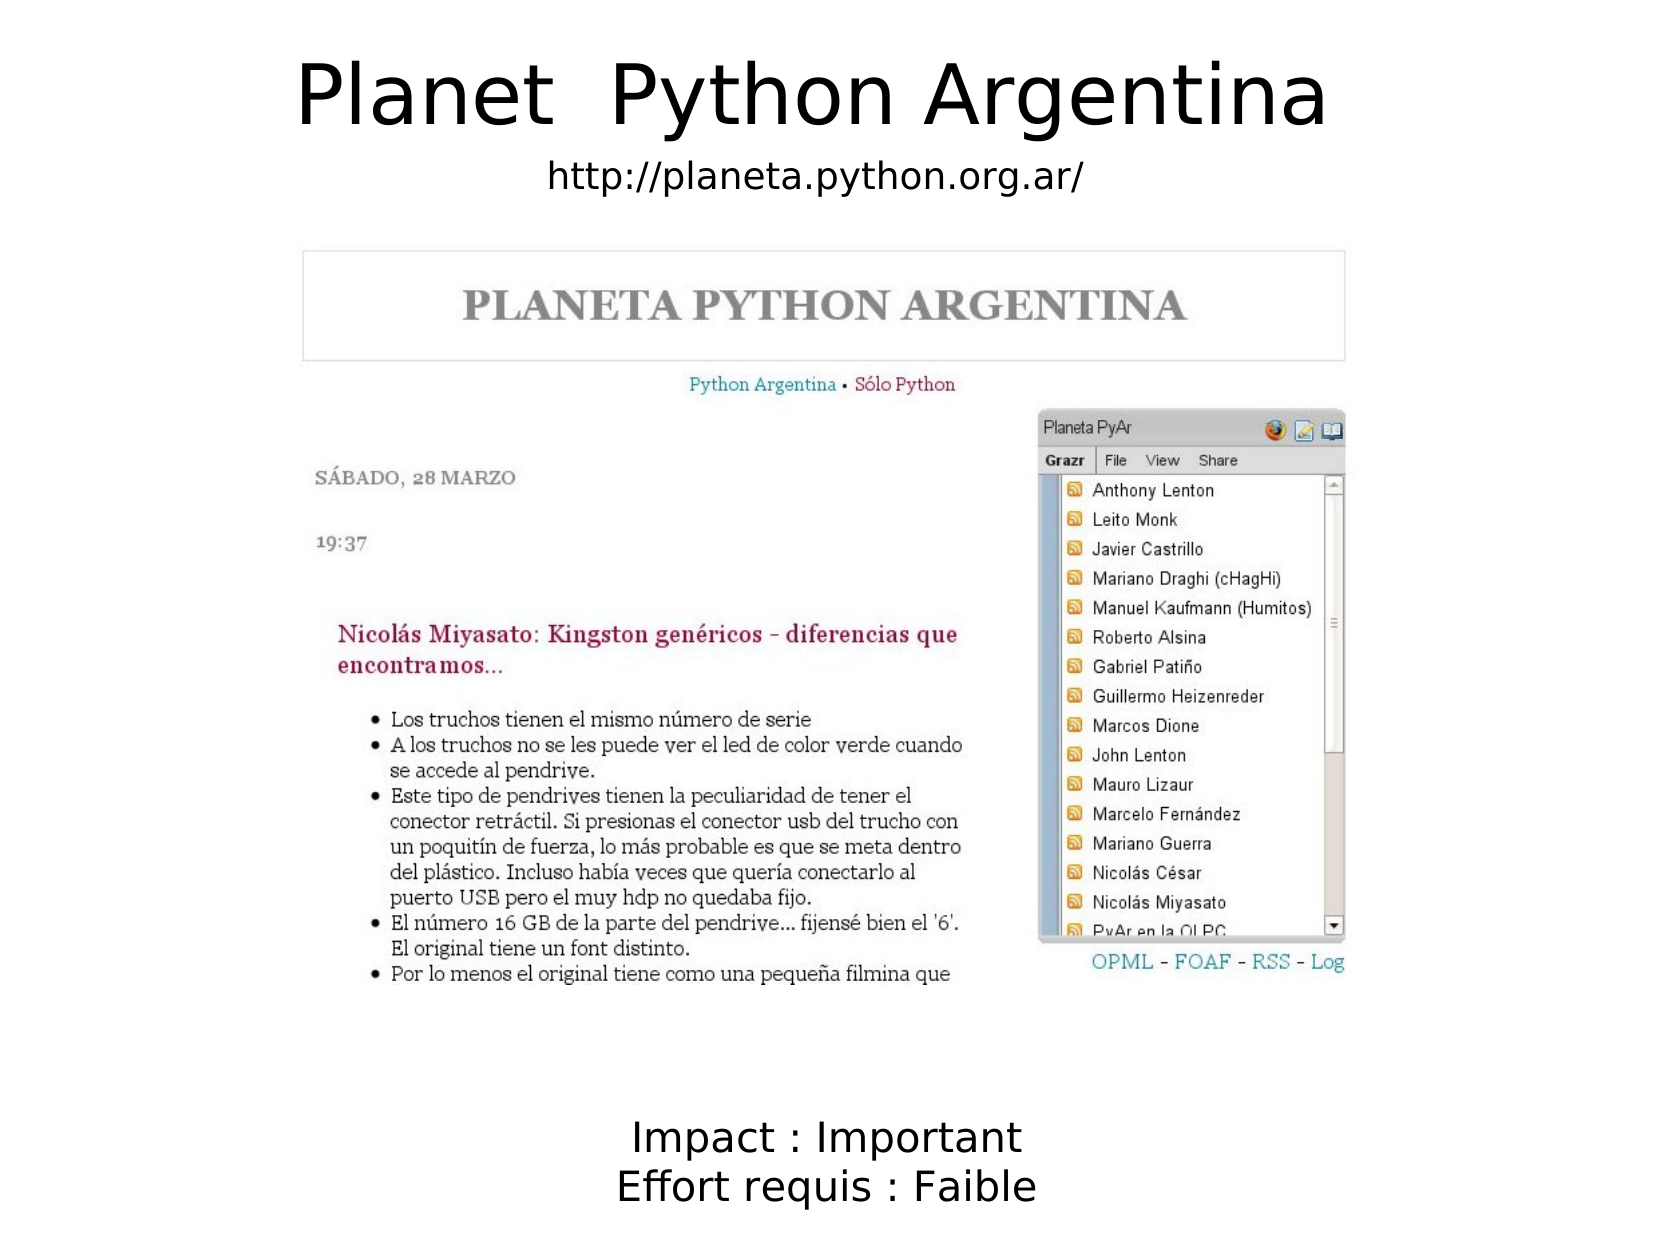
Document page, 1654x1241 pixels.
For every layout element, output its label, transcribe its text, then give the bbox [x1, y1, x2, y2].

picture [296, 245, 1355, 985]
text_box http://planeta.python.org.ar/ [531, 147, 1100, 207]
text_box Planet Python Argentina Impact : Important Effort requis : Faible [0, 39, 1654, 1219]
